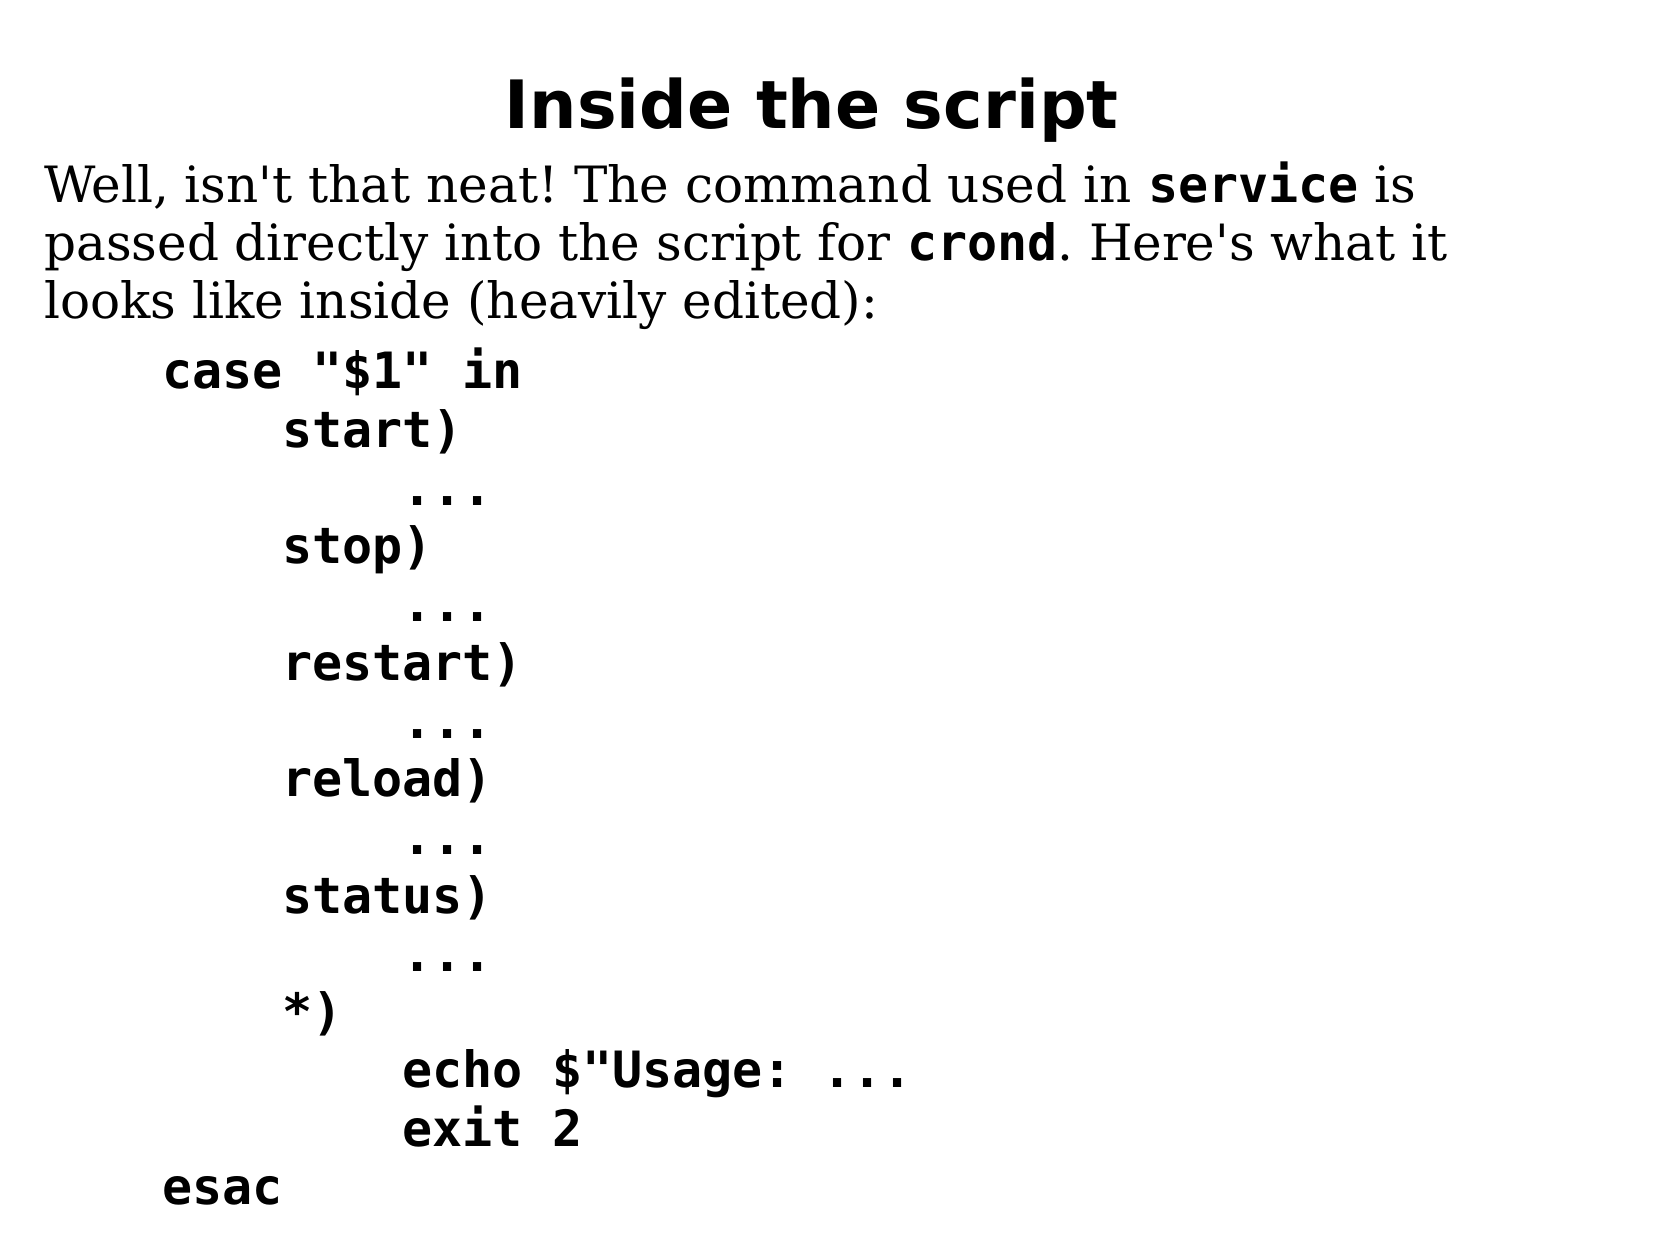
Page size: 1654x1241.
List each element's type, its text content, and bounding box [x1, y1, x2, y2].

text_box Inside the script Well, isn't that neat! The command used in service is passed directly into the script for crond. Here's what it looks like inside (heavily edited): case "$1" in start) ... stop) ... restart) ... reload) ... status) ... *) echo $"Usage: ... exit 2 esac [29, 59, 1595, 1224]
